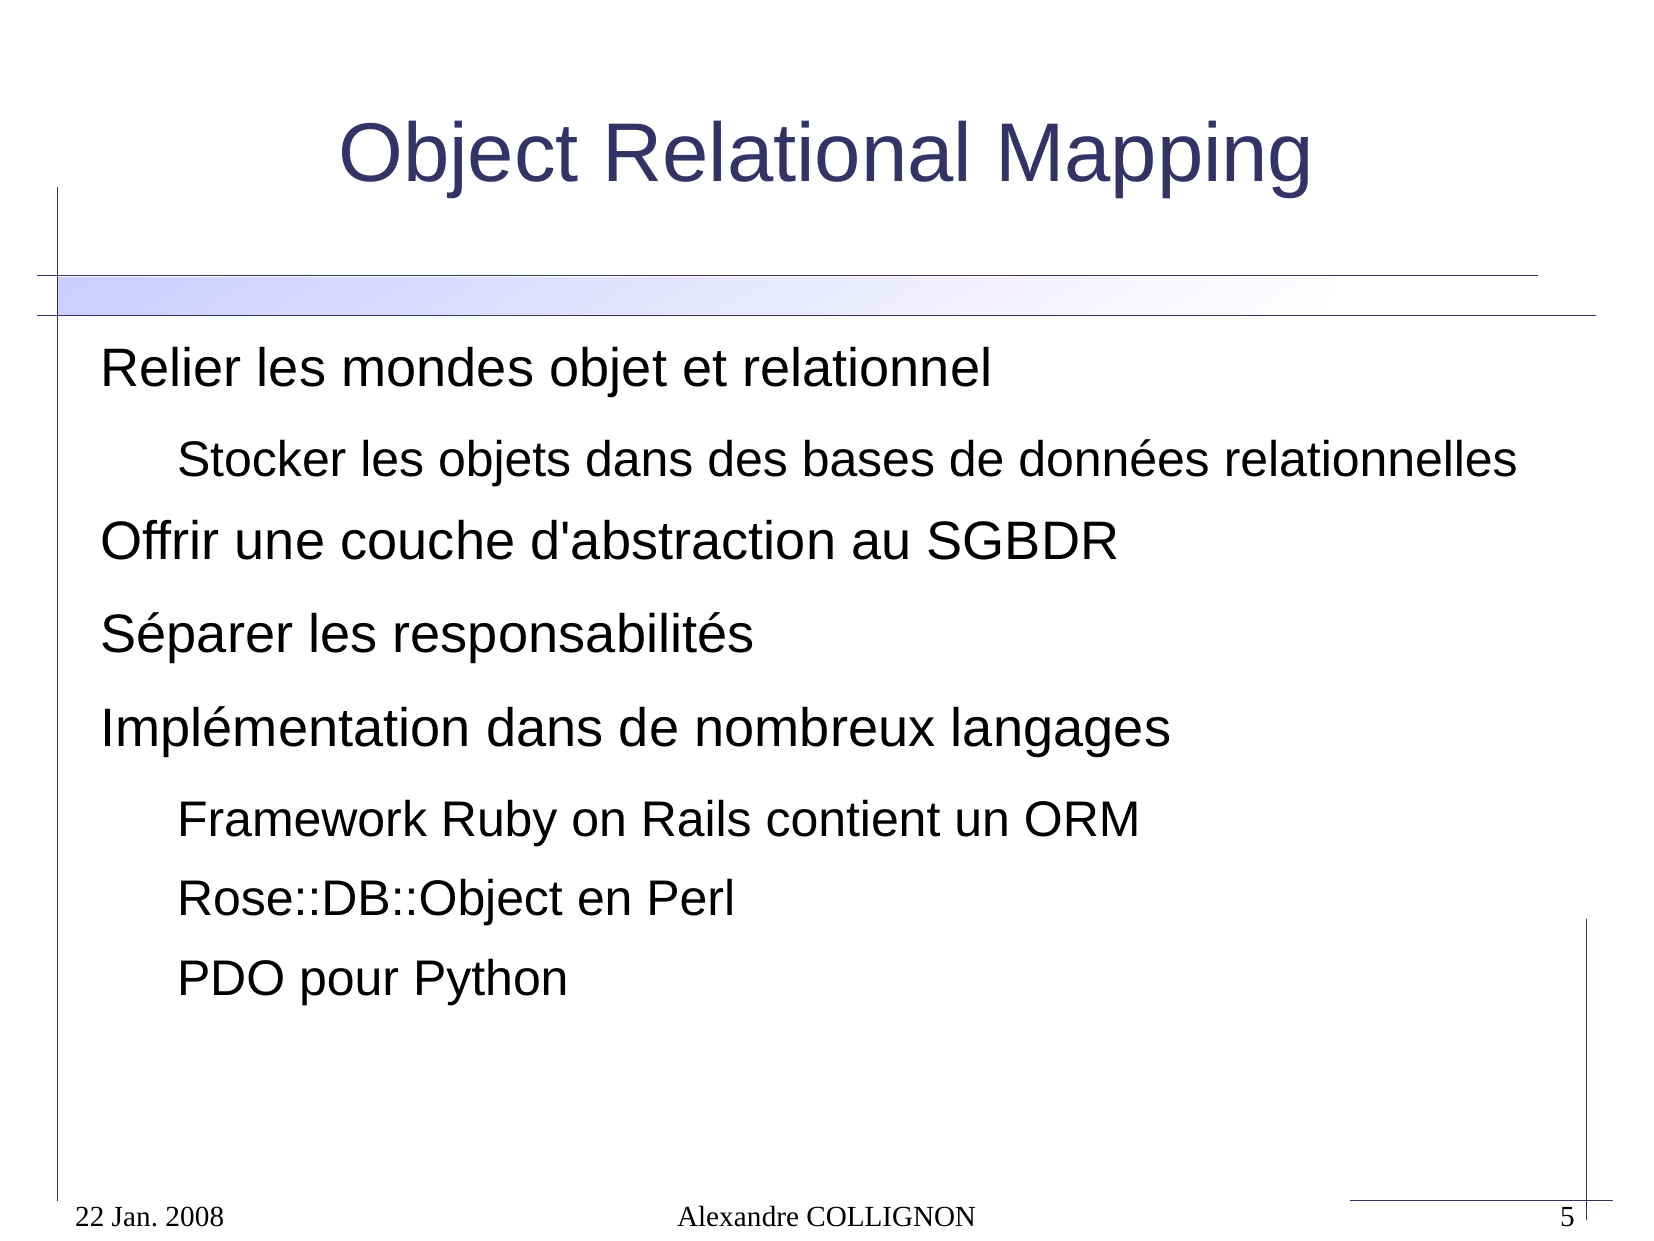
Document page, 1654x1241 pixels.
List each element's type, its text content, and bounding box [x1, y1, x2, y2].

list Relier les mondes objet et relationnel Stocker les objets dans des bases de données relationnelles Offrir une couche d'abstraction au SGBDR Séparer les responsabilités Implémentation dans de nombreux langages Framework Ruby on Rails contient un ORM Rose::DB::Object en Perl PDO pour Python [82, 337, 1571, 1157]
title Object Relational Mapping [82, 83, 1571, 223]
